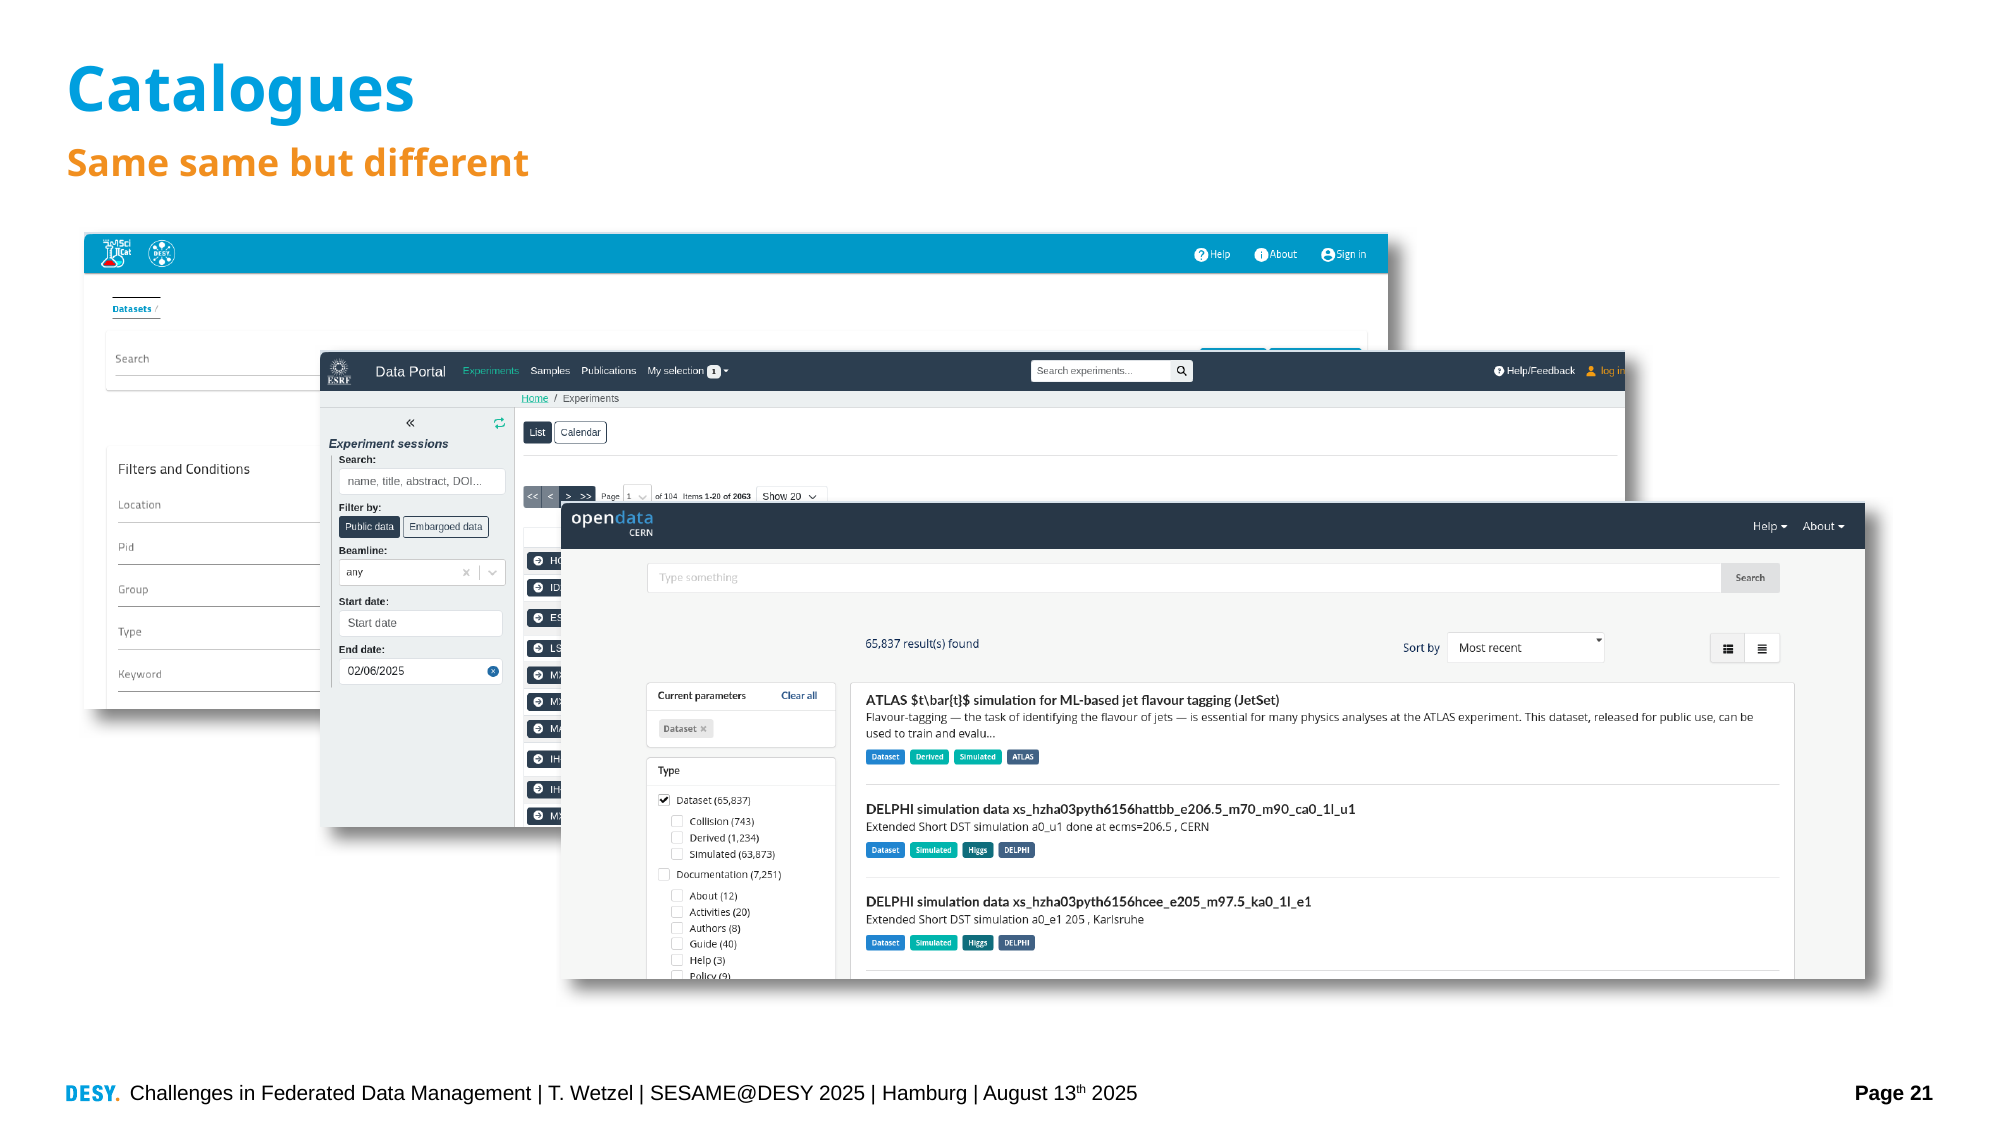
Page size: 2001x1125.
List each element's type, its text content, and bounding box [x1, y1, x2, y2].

picture [1195, 249, 1208, 261]
list Same same but different [66, 134, 1933, 197]
picture [1255, 249, 1268, 261]
title Catalogues [66, 57, 1933, 132]
picture [118, 240, 125, 246]
picture [116, 248, 122, 256]
picture [84, 232, 1388, 236]
picture [1322, 249, 1334, 258]
picture [84, 274, 1865, 979]
picture [102, 260, 120, 267]
